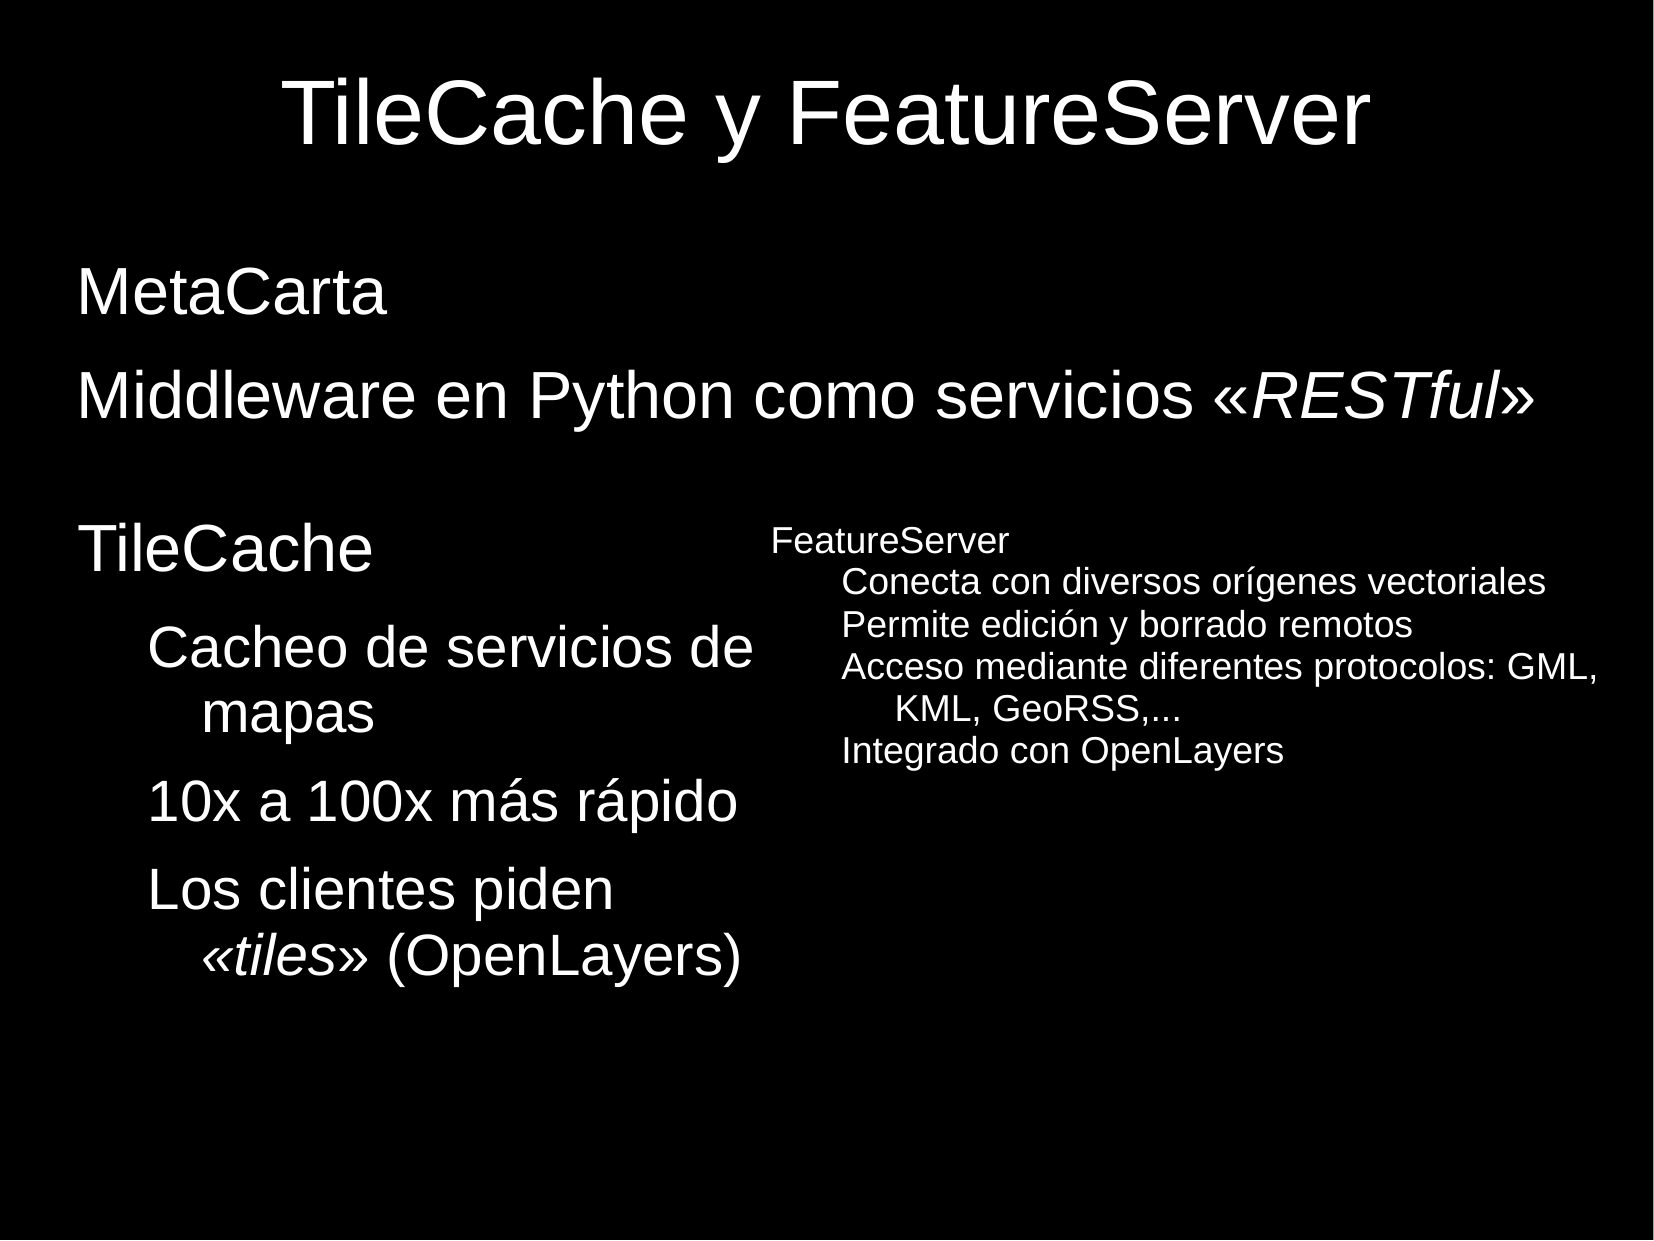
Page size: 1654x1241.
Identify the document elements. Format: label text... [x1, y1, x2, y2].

list TileCache Cacheo de servicios de mapas 10x a 100x más rápido Los clientes piden «tiles» (OpenLayers) [59, 510, 786, 1152]
text_box FeatureServer Conecta con diversos orígenes vectoriales Permite edición y borrado remotos Acceso mediante diferentes protocolos: GML, KML, GeoRSS,... Integrado con OpenLayers [738, 511, 1654, 1092]
title TileCache y FeatureServer [82, 49, 1571, 178]
list MetaCarta Middleware en Python como servicios «RESTful» [59, 253, 1625, 511]
